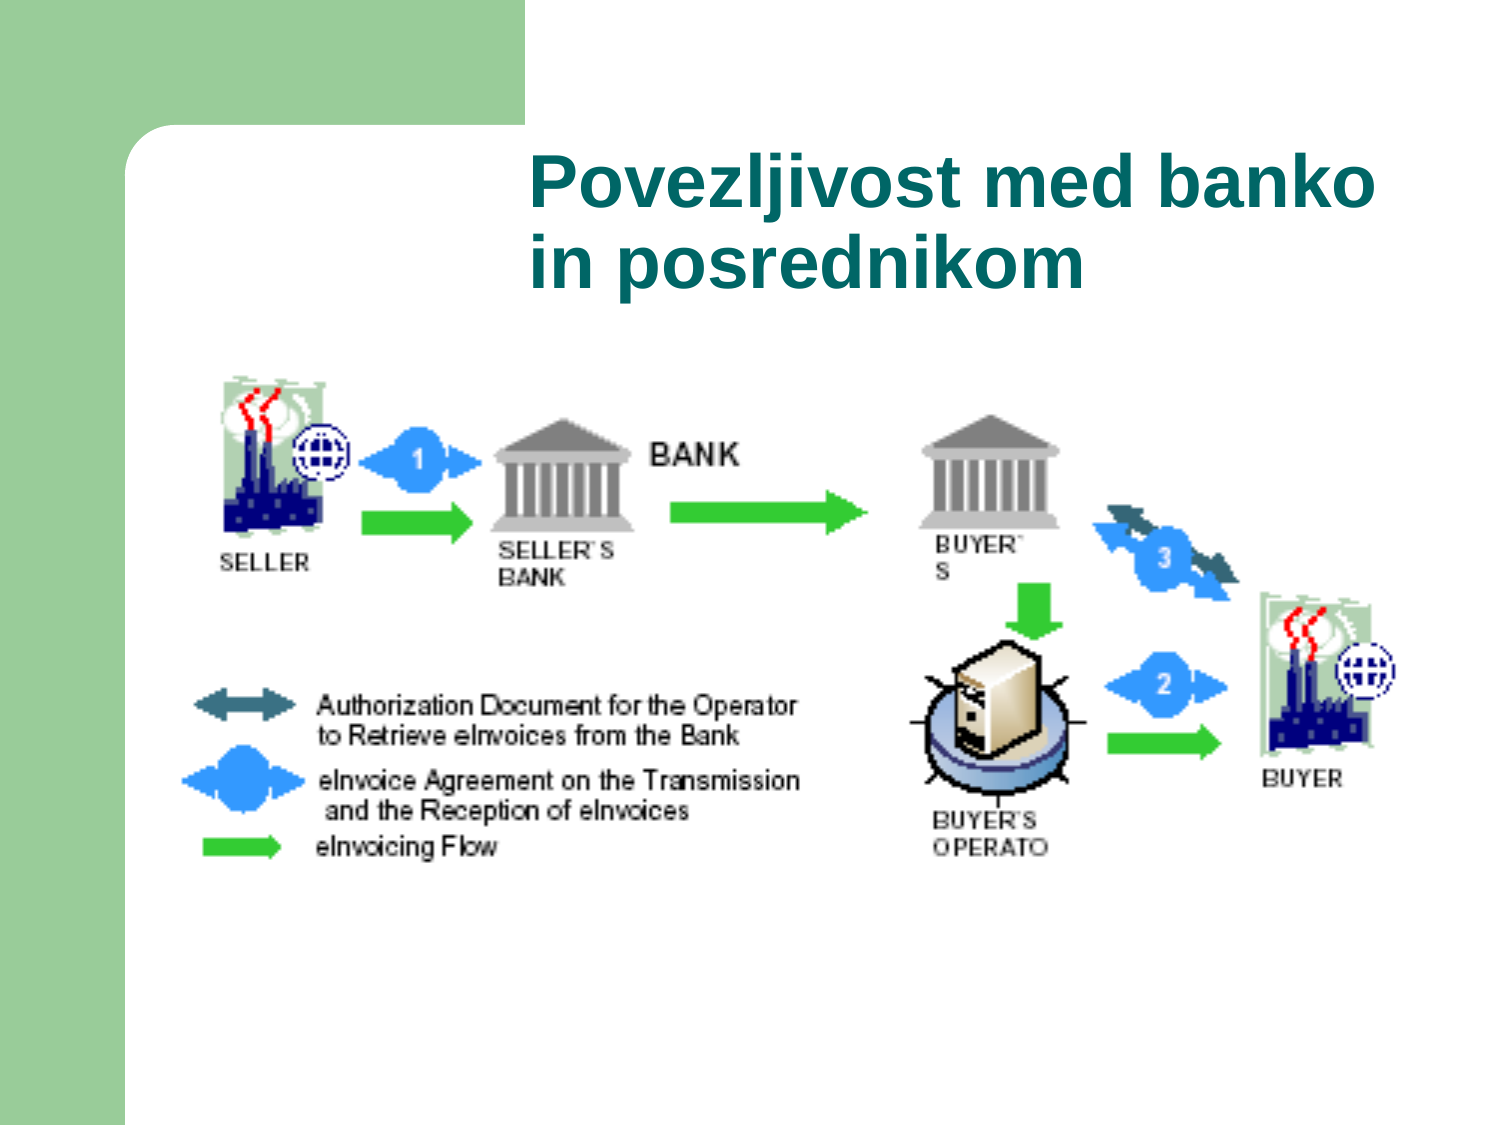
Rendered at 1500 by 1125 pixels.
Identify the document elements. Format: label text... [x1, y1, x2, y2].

picture [162, 362, 1450, 905]
title Povezljivost med banko in posrednikom [513, 124, 1463, 313]
